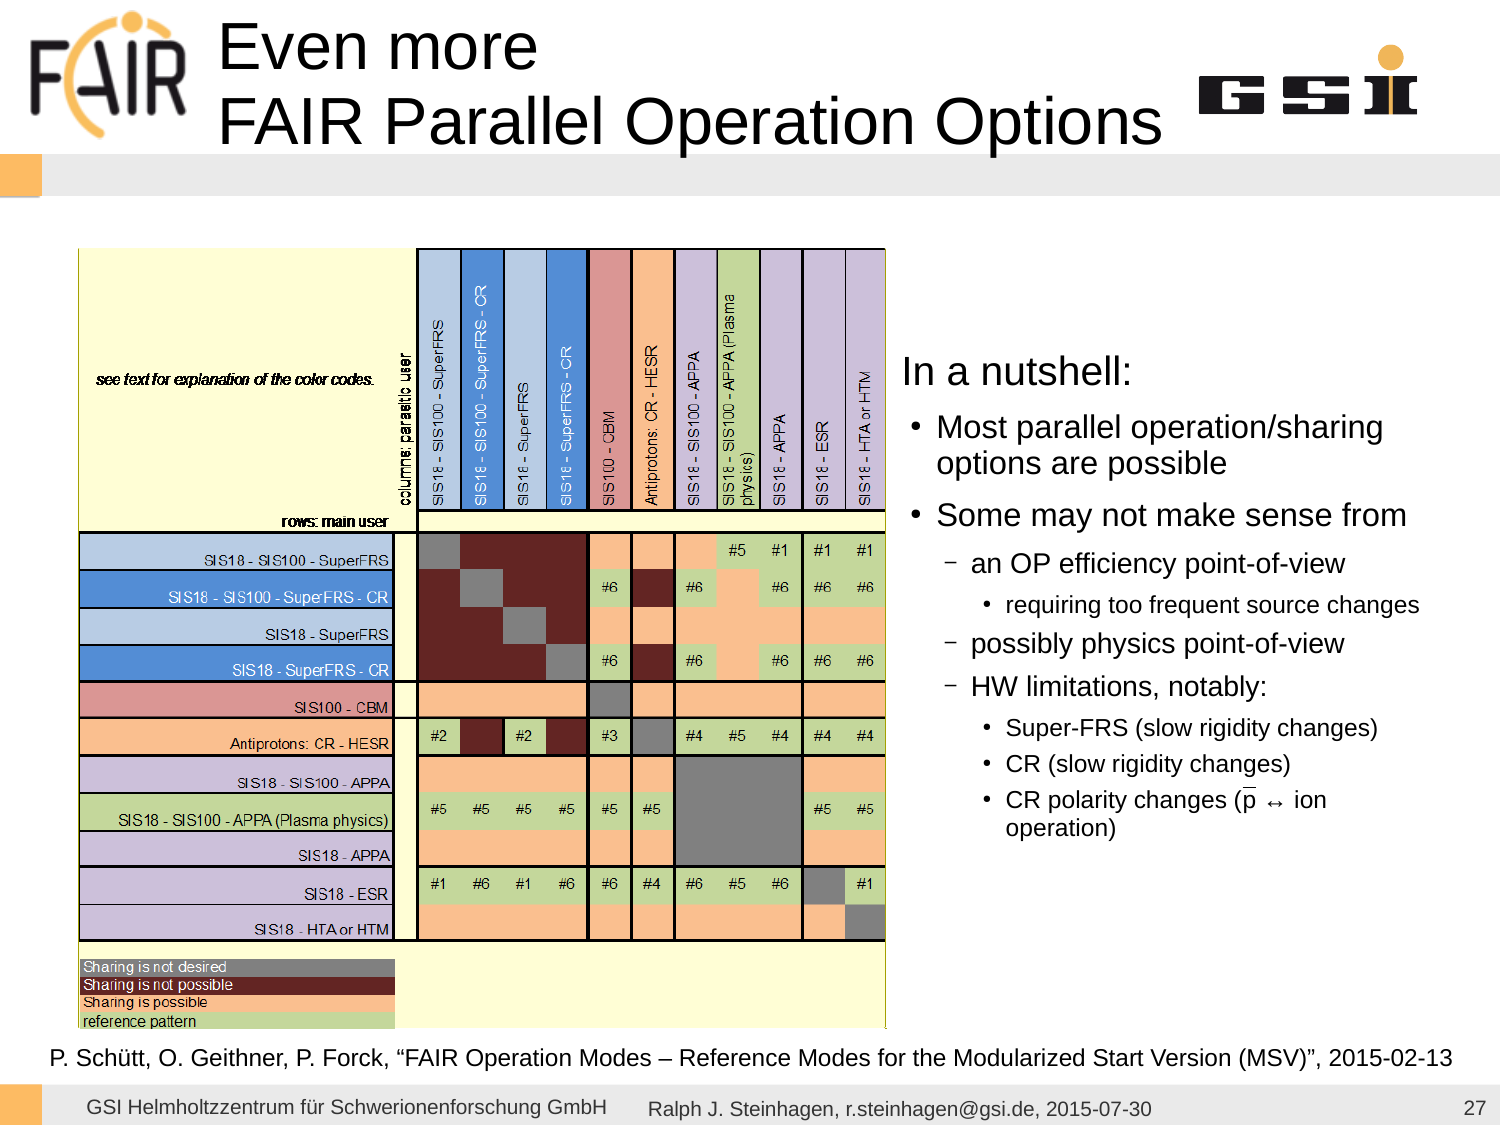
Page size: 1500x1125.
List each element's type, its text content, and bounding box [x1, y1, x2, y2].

text_box P. Schütt, O. Geithner, P. Forck, “FAIR Operation Modes – Reference Modes for the Modularized Start Version (MSV)”, 2015-02-13 [49, 1044, 1464, 1079]
title Even more FAIR Parallel Operation Options [217, 0, 1181, 197]
picture [1197, 42, 1419, 117]
picture [30, 9, 187, 141]
picture [74, 247, 887, 1030]
list In a nutshell: Most parallel operation/sharing options are possible Some may not make sense from an OP efficiency point-of-view requiring too frequent source changes possibly physics point-of-view HW limitations, notably: Super-FRS (slow rigidity changes) CR (slow rigidity changes) CR polarity changes (p ↔ ion operation) [901, 348, 1438, 854]
